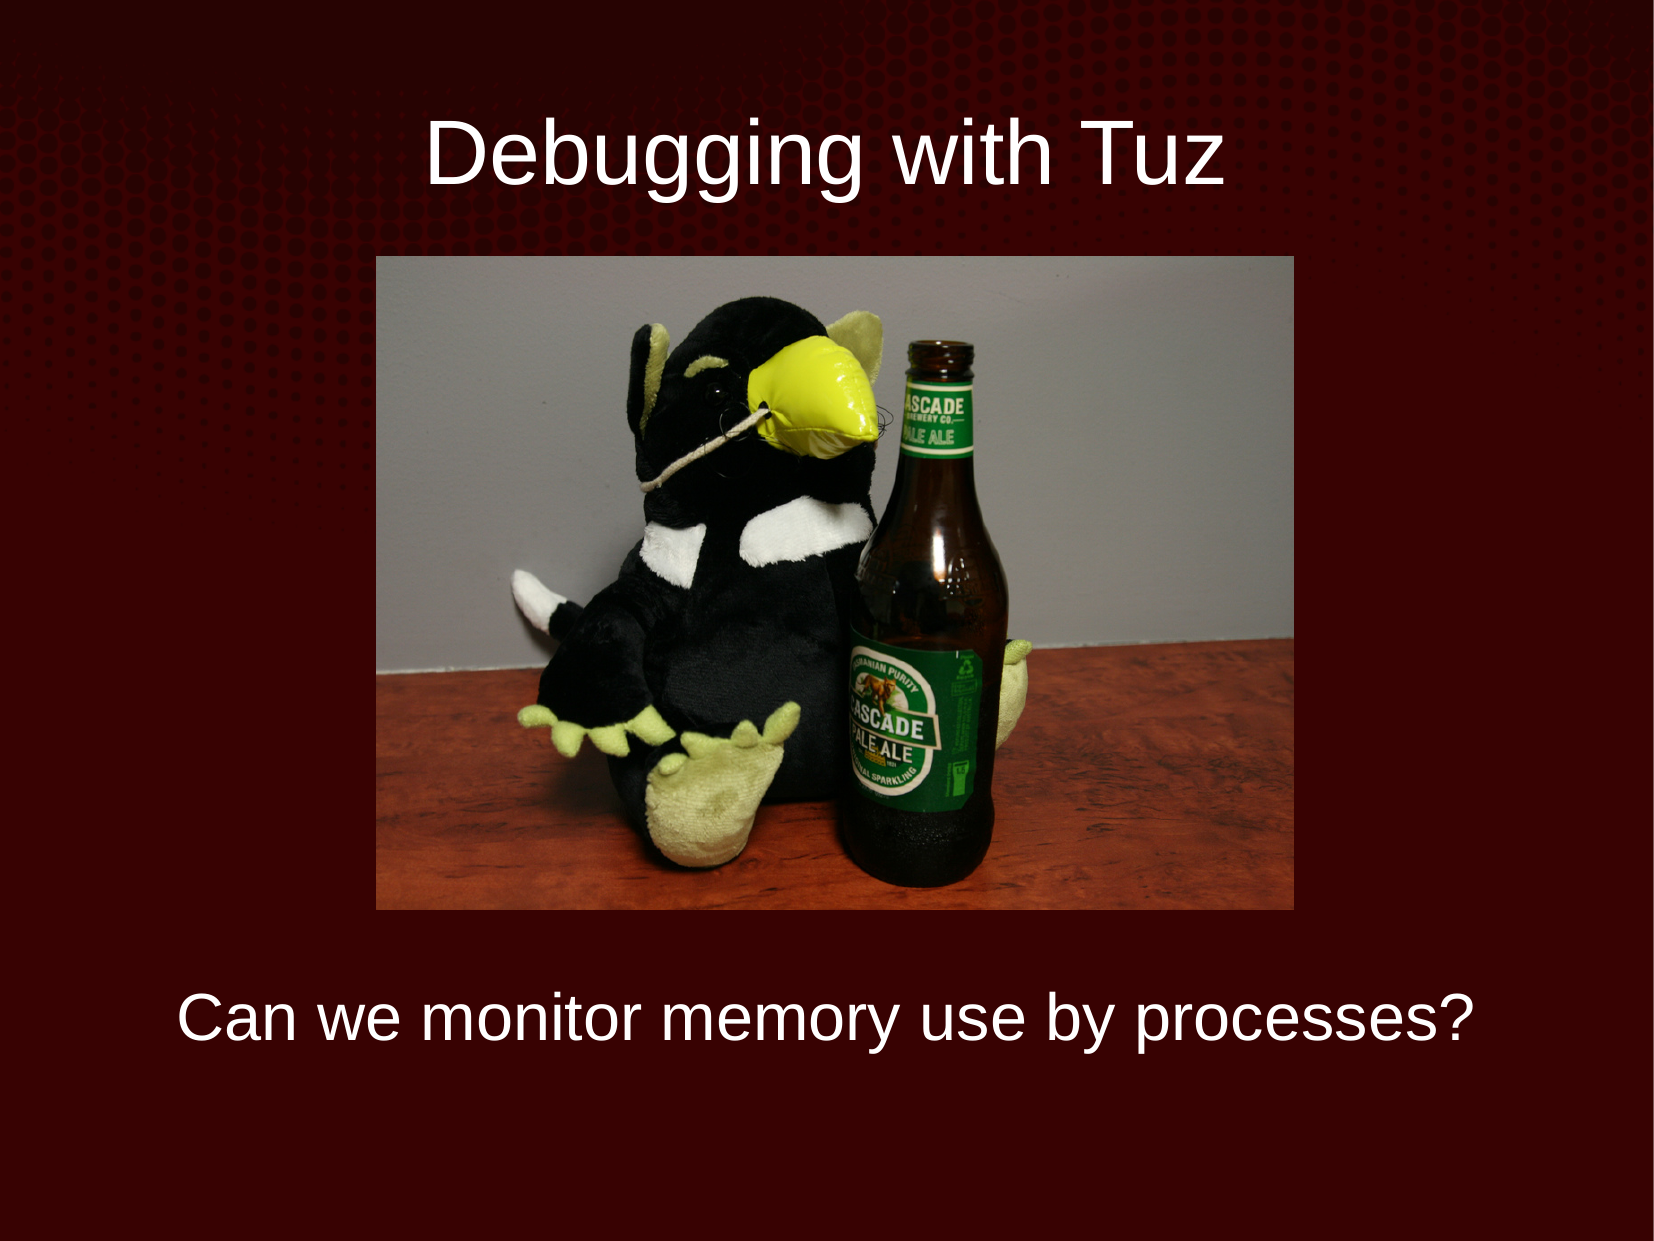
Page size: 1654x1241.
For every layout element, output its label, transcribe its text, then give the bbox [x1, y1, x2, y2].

title Debugging with Tuz [82, 49, 1571, 257]
picture [0, 0, 1654, 1241]
list Can we monitor memory use by processes? [82, 980, 1571, 1109]
